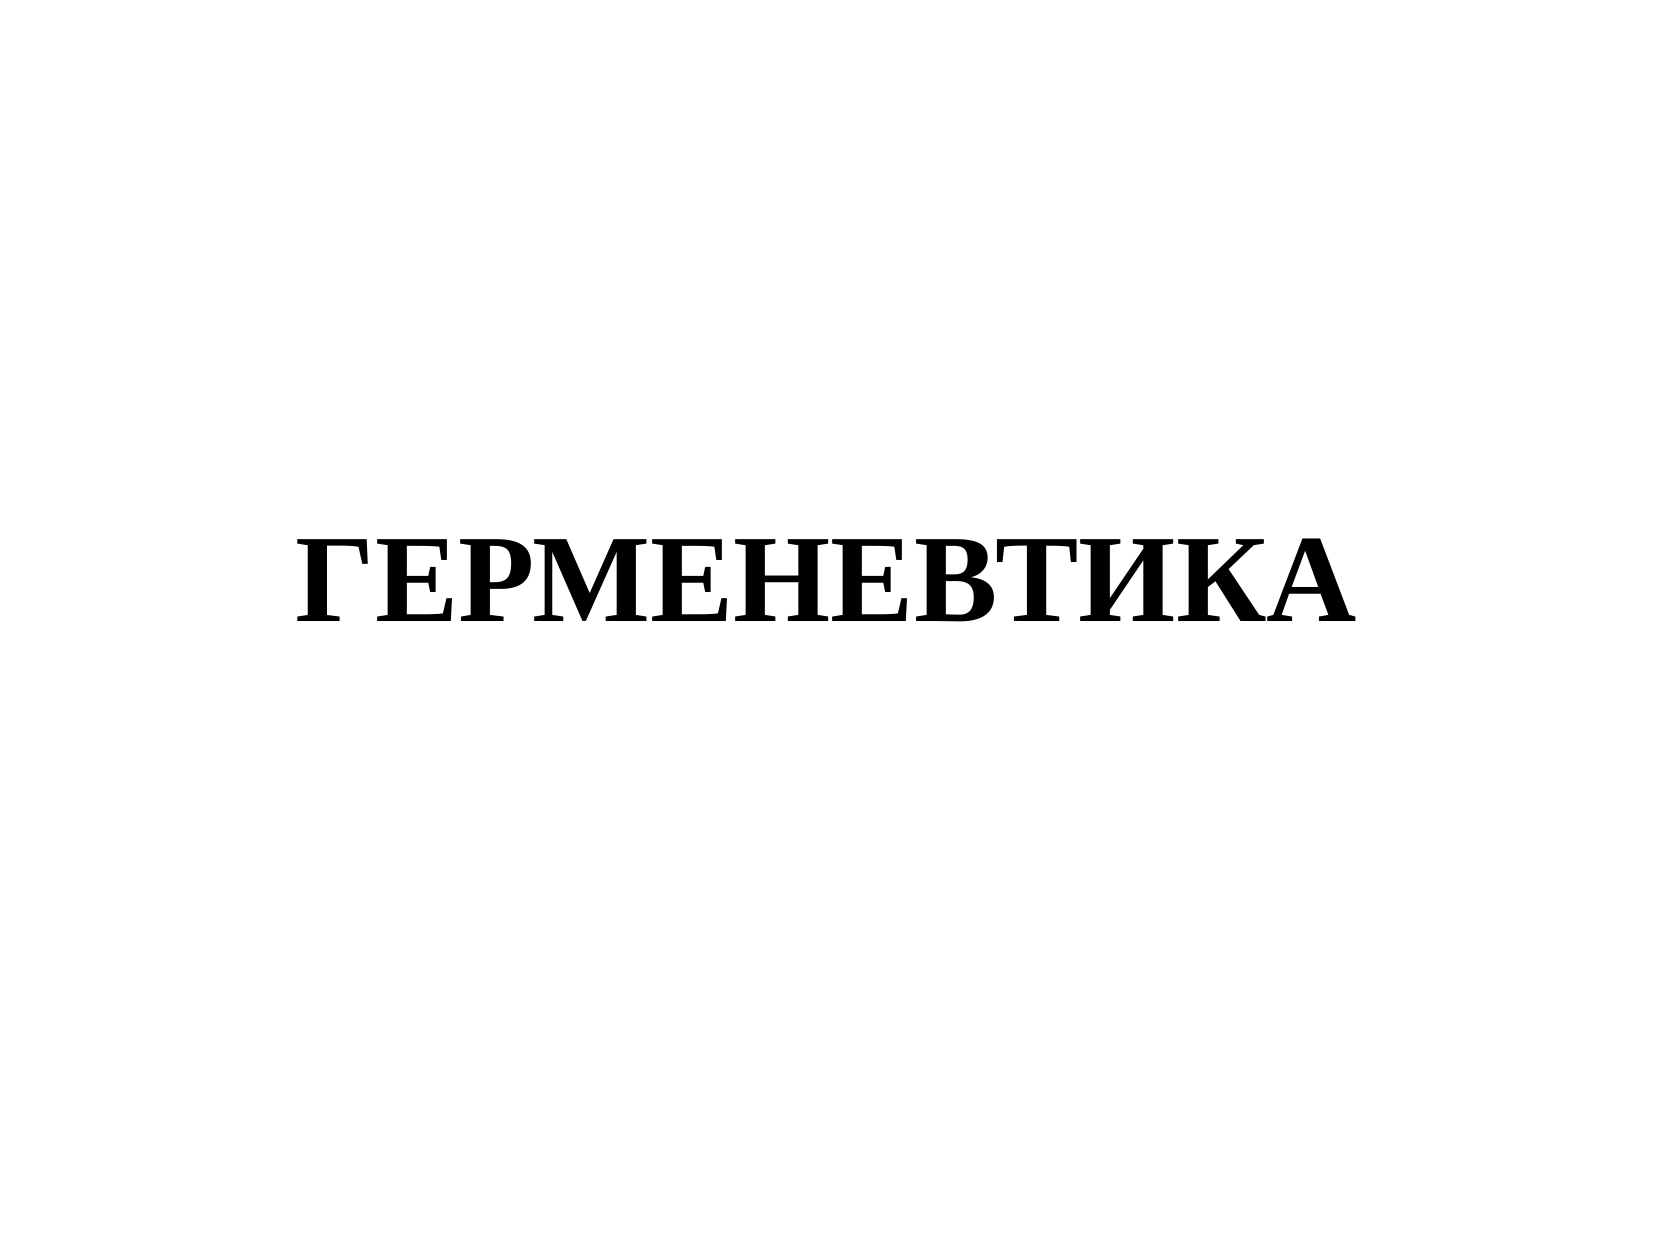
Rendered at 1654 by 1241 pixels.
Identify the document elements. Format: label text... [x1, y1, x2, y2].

subtitle ГЕРМЕНЕВТИКА [82, 49, 1571, 1109]
